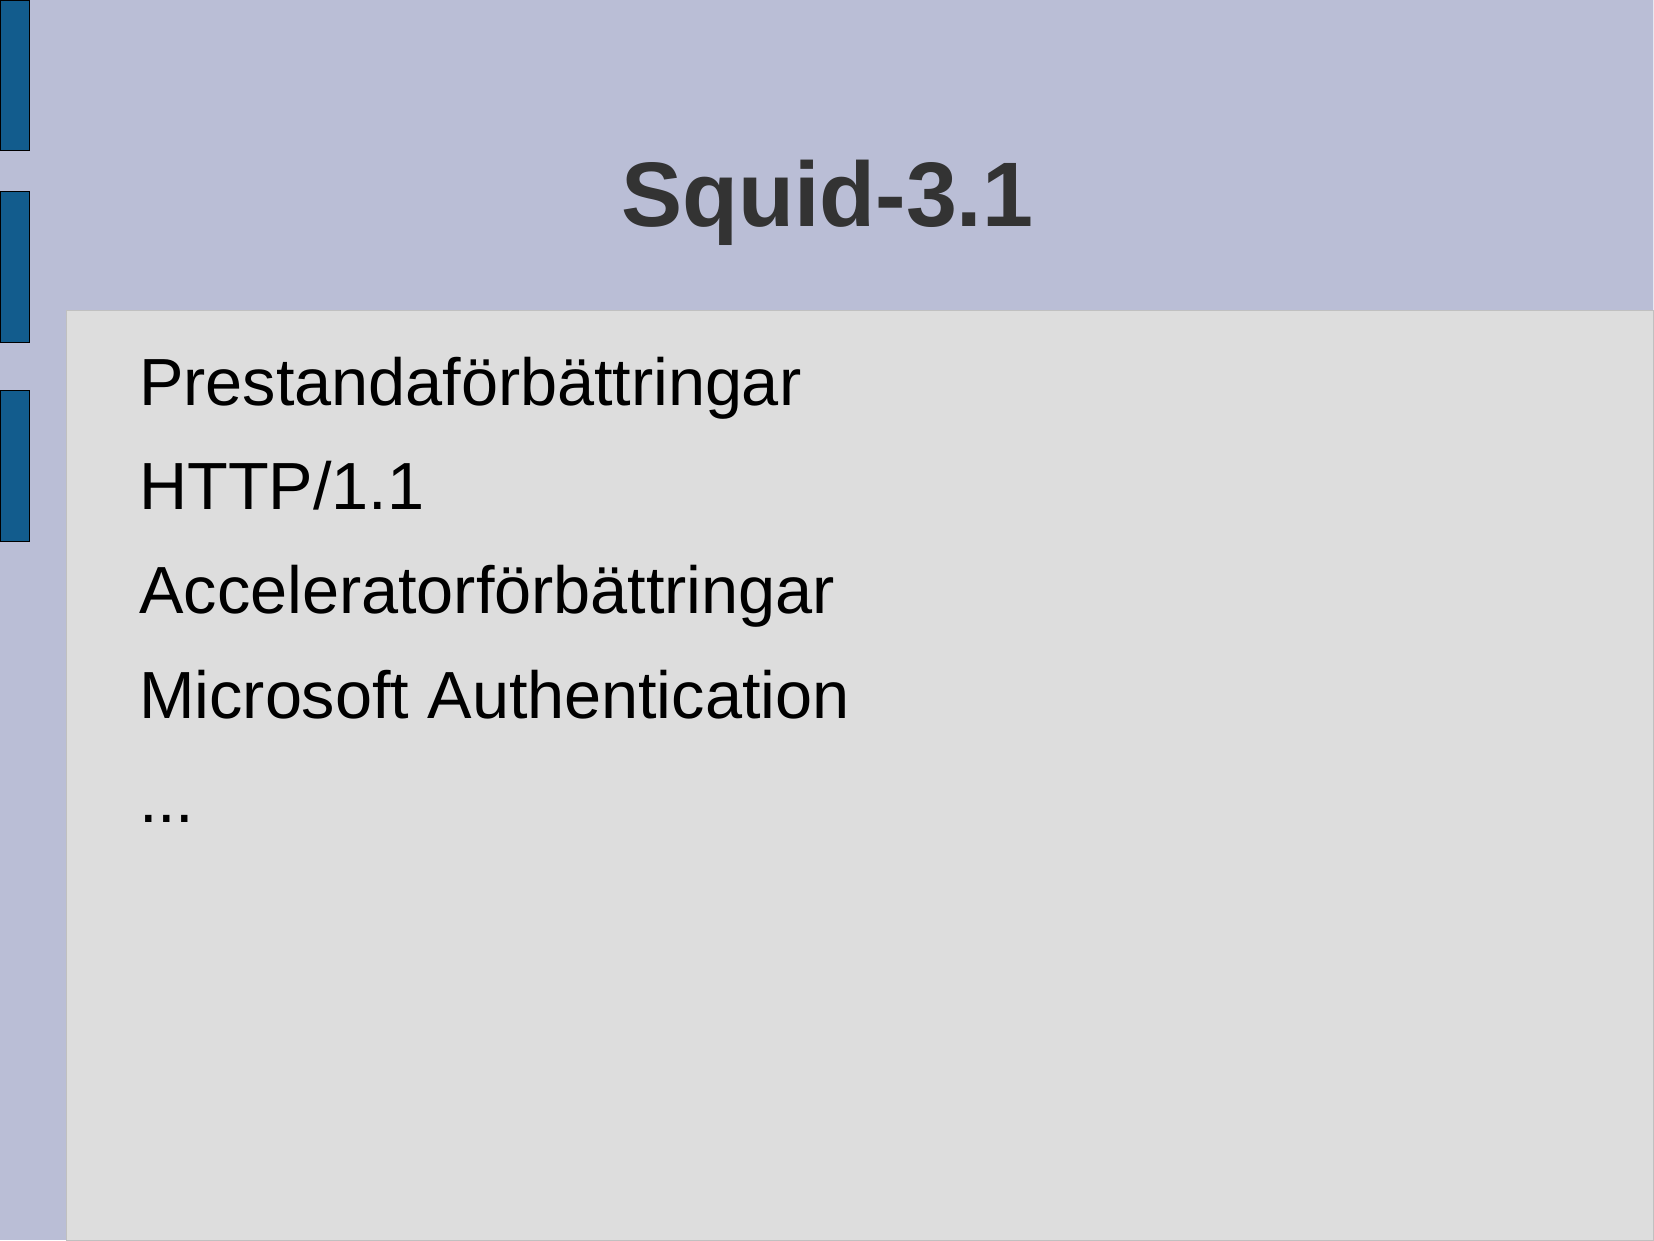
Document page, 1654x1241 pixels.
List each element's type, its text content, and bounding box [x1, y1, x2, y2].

title Squid-3.1 [121, 98, 1534, 291]
list Prestandaförbättringar HTTP/1.1 Acceleratorförbättringar Microsoft Authentication ... [121, 344, 1534, 1112]
